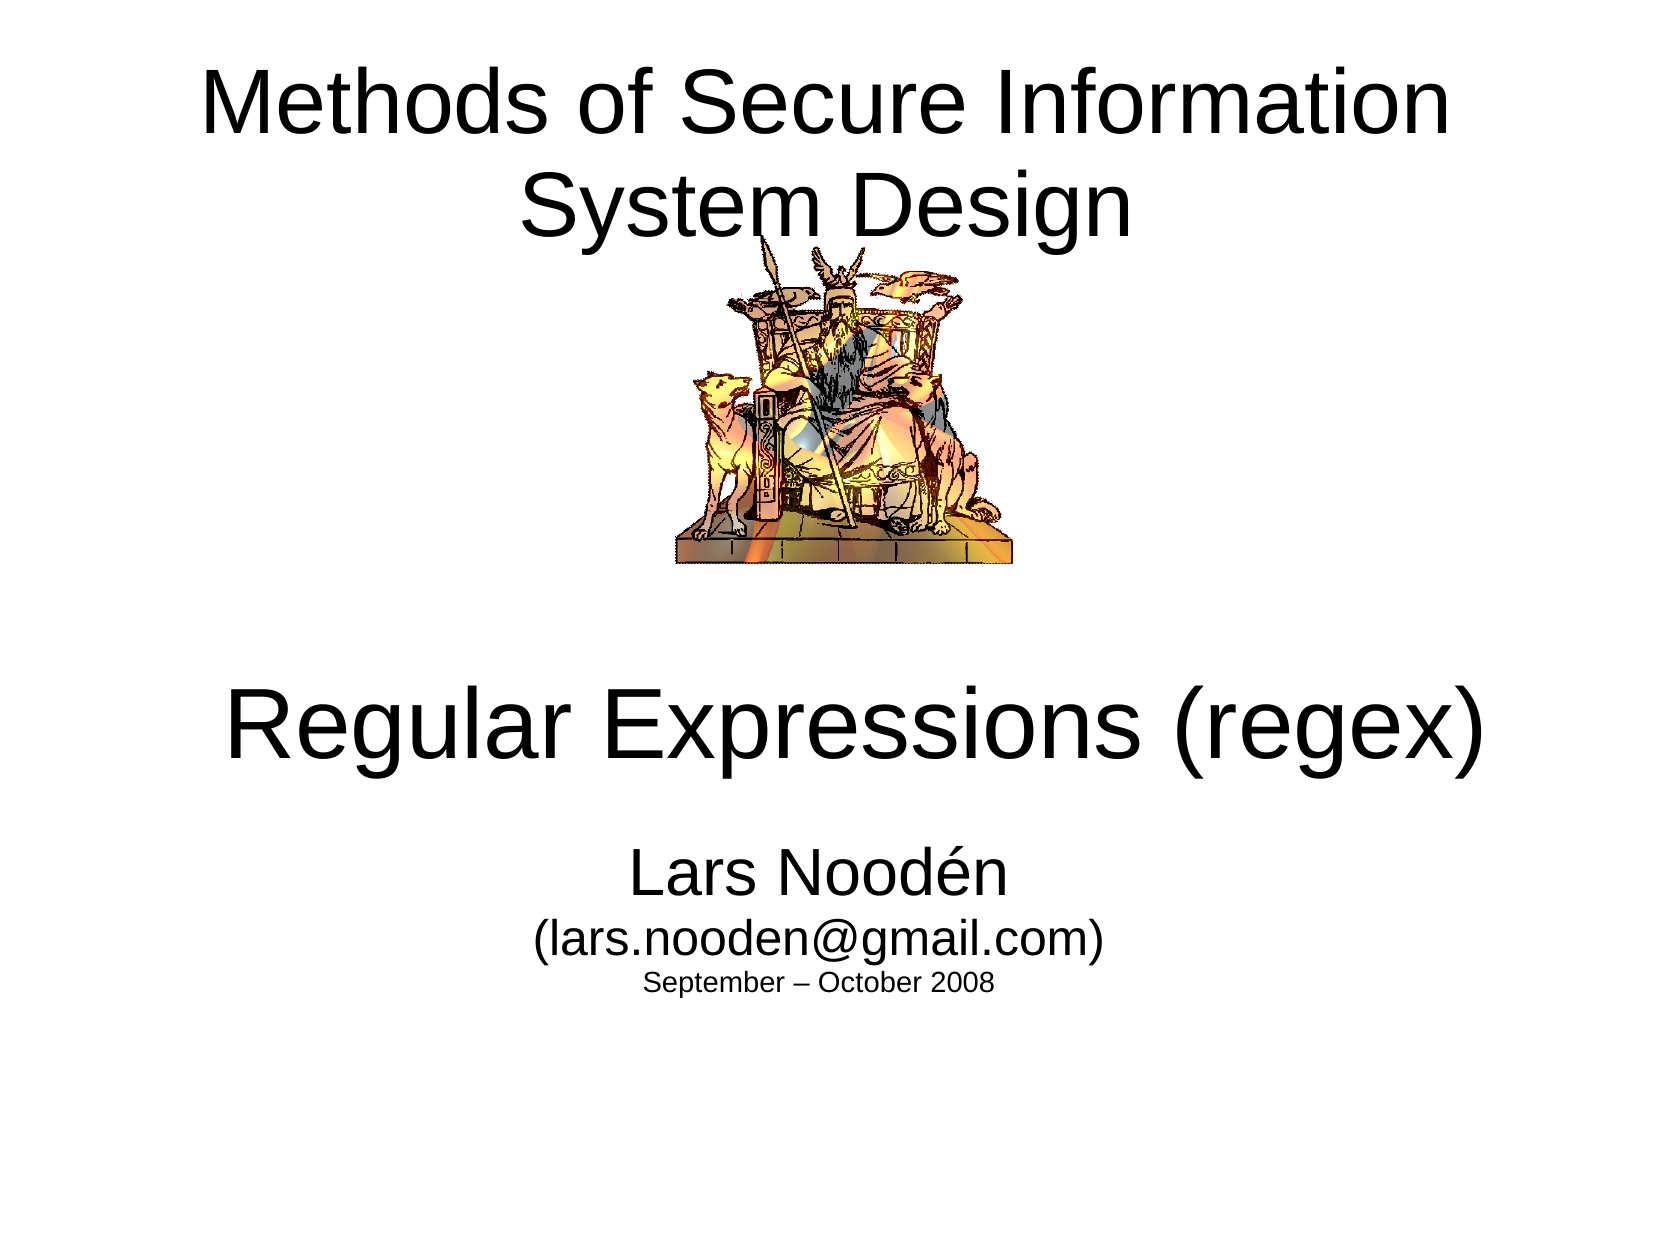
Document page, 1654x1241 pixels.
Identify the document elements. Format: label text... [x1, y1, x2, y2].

subtitle Regular Expressions (regex) Lars Noodén (lars.nooden@gmail.com) September – October 2008 [75, 311, 1564, 1131]
picture [675, 267, 1013, 311]
title Methods of Secure Information System Design [82, 39, 1571, 267]
